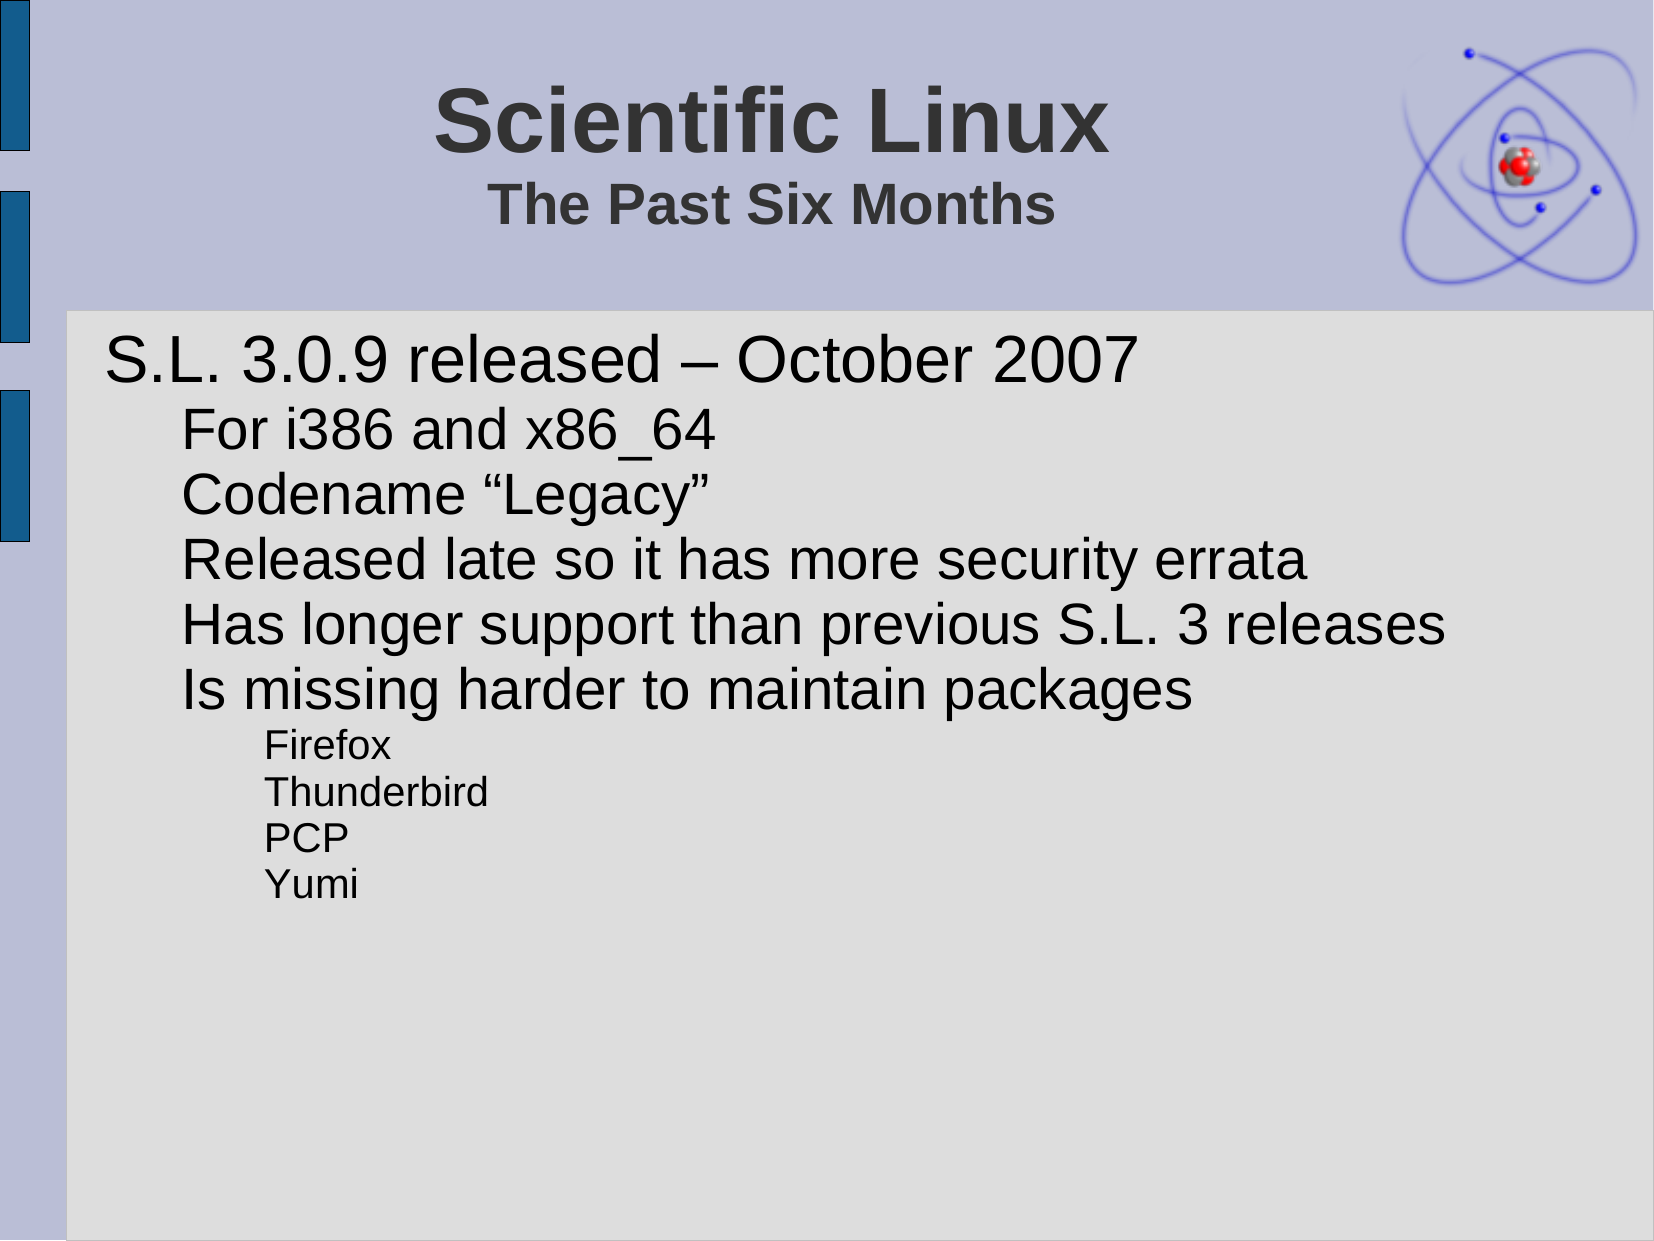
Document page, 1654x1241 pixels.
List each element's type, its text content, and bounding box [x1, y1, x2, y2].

picture [1386, 33, 1654, 301]
list S.L. 3.0.9 released – October 2007 For i386 and x86_64 Codename “Legacy” Released late so it has more security errata Has longer support than previous S.L. 3 releases Is missing harder to maintain packages Firefox Thunderbird PCP Yumi [86, 321, 1576, 1102]
title Scientific Linux The Past Six Months [82, 39, 1386, 267]
